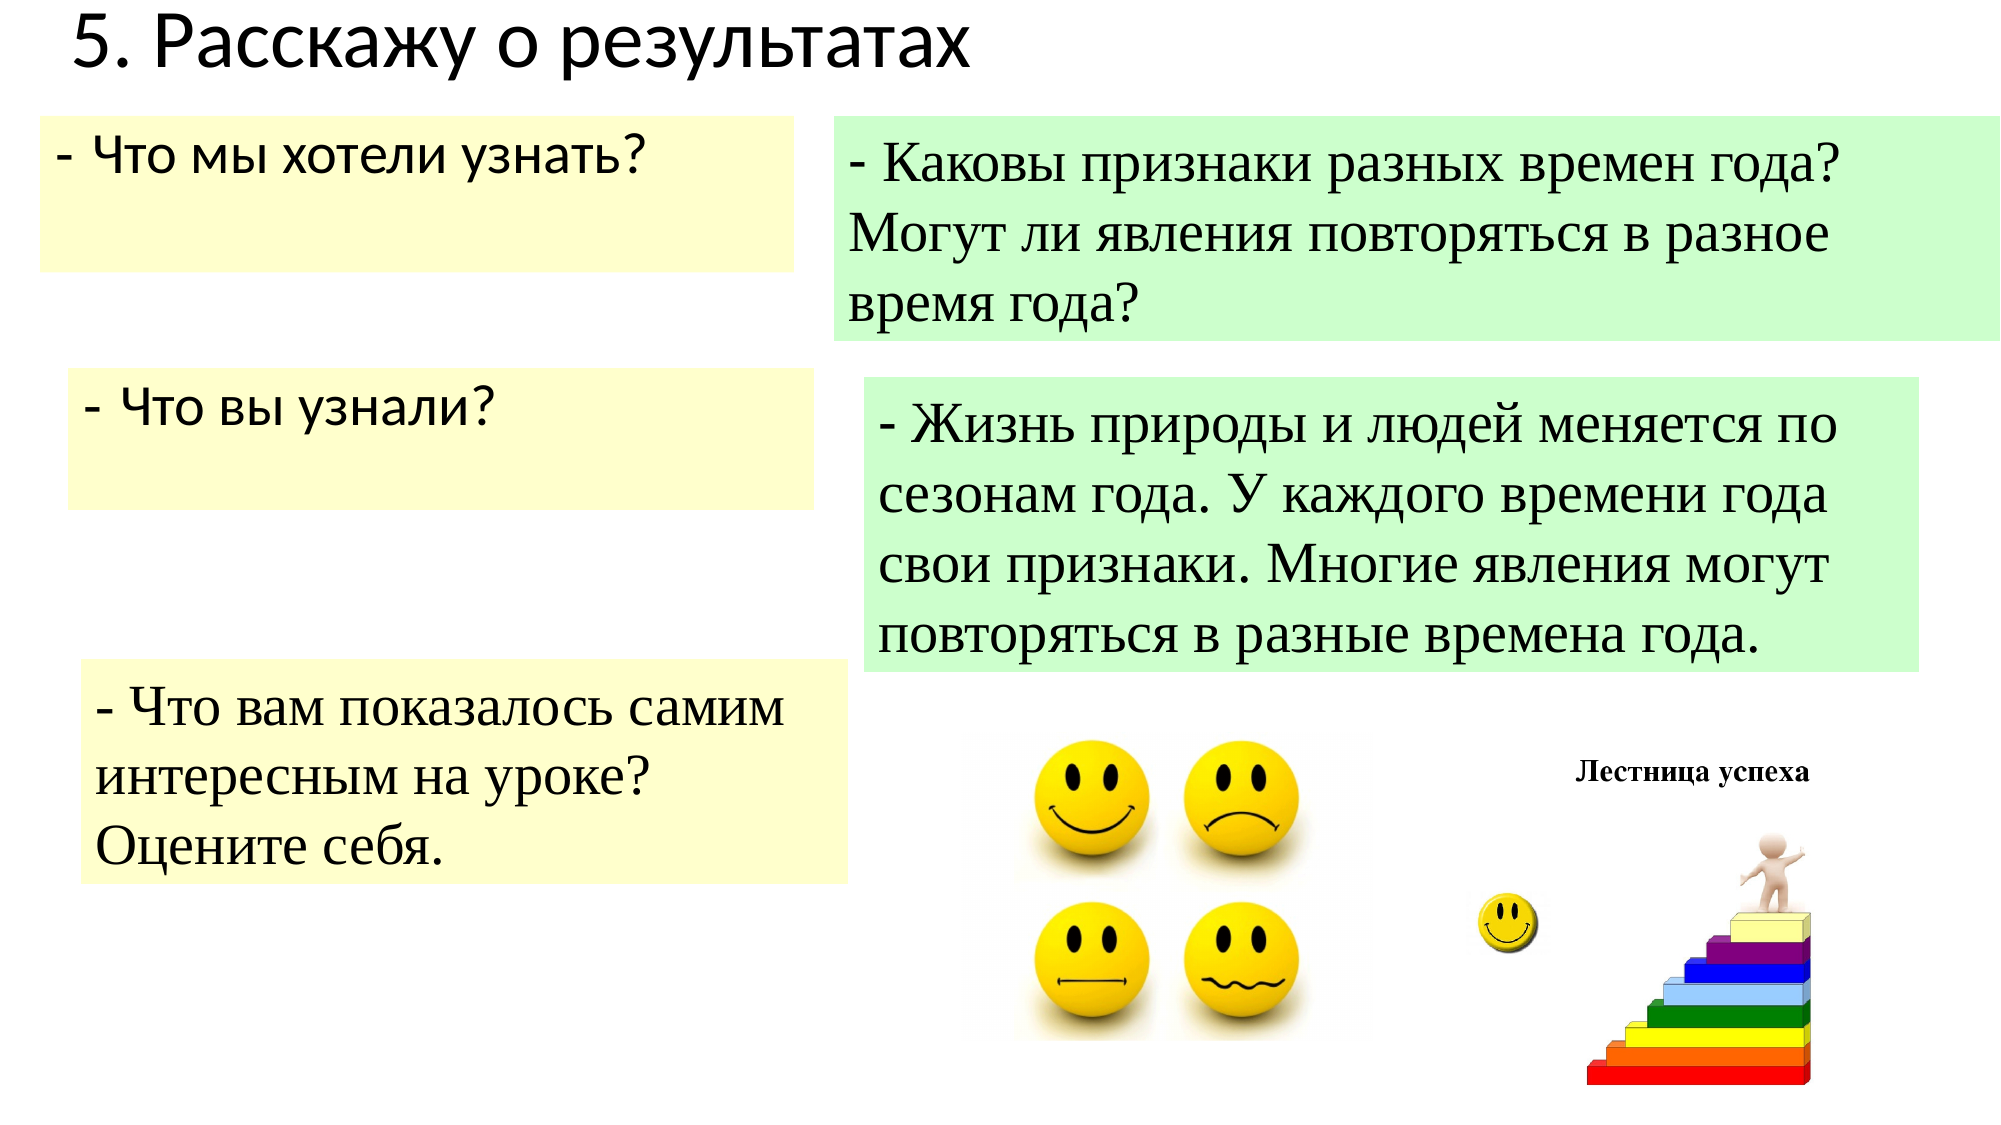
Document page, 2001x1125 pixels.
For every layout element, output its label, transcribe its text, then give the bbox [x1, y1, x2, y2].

picture [1438, 732, 1947, 1114]
text_box Каковы признаки разных времен года? Могут ли явления повторяться в разное время года? [834, 116, 2000, 341]
picture [961, 732, 1373, 1041]
text_box Что мы хотели узнать? [40, 115, 794, 273]
title 5. Расскажу о результатах [55, 0, 1781, 100]
text_box - Что вам показалось самим интересным на уроке? Оцените себя. [81, 659, 848, 884]
text_box Жизнь природы и людей меняется по сезонам года. У каждого времени года свои признаки. Многие явления могут повторяться в разные времена года. [864, 377, 1919, 672]
text_box Что вы узнали? [68, 368, 814, 510]
